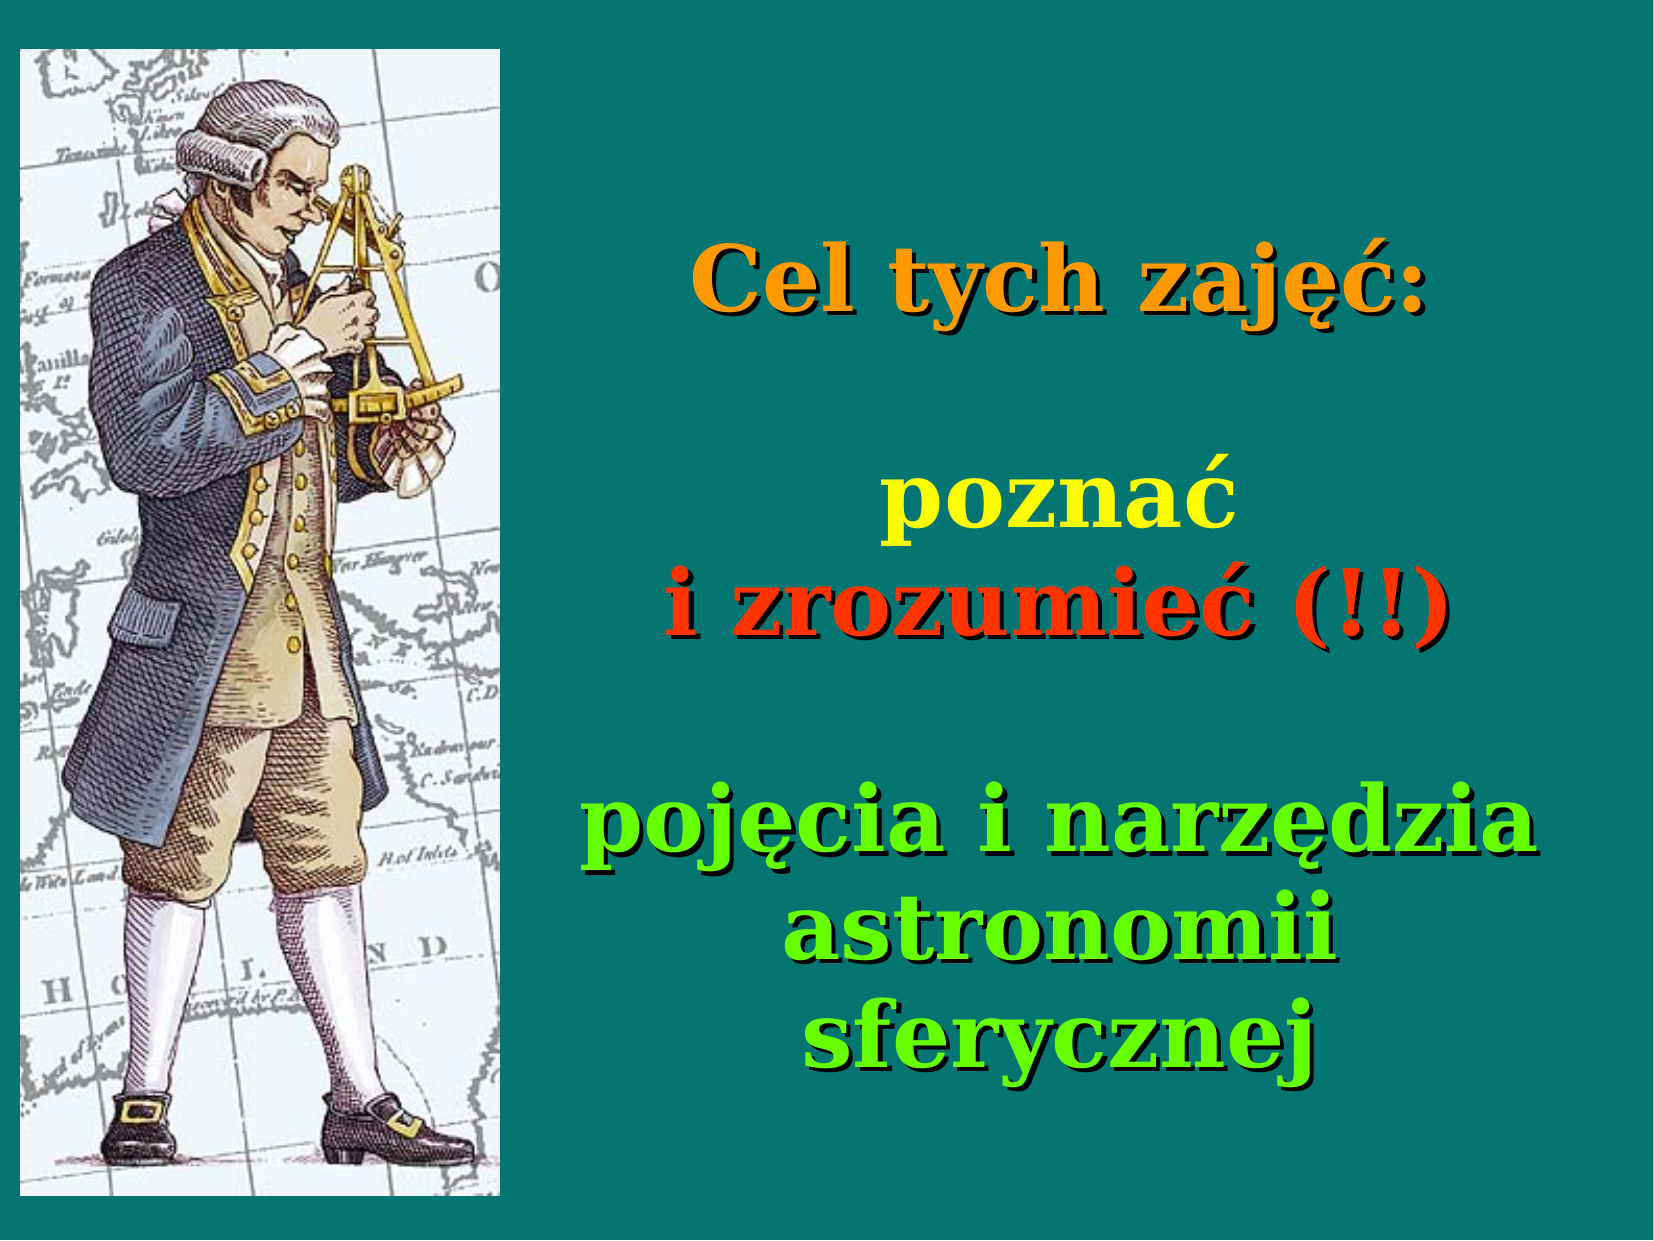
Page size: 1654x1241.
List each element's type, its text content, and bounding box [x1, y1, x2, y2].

picture [20, 49, 500, 1196]
title Cel tych zajęć: poznać i zrozumieć (!!) pojęcia i narzędzia astronomii sferycznej [500, 225, 1562, 1090]
